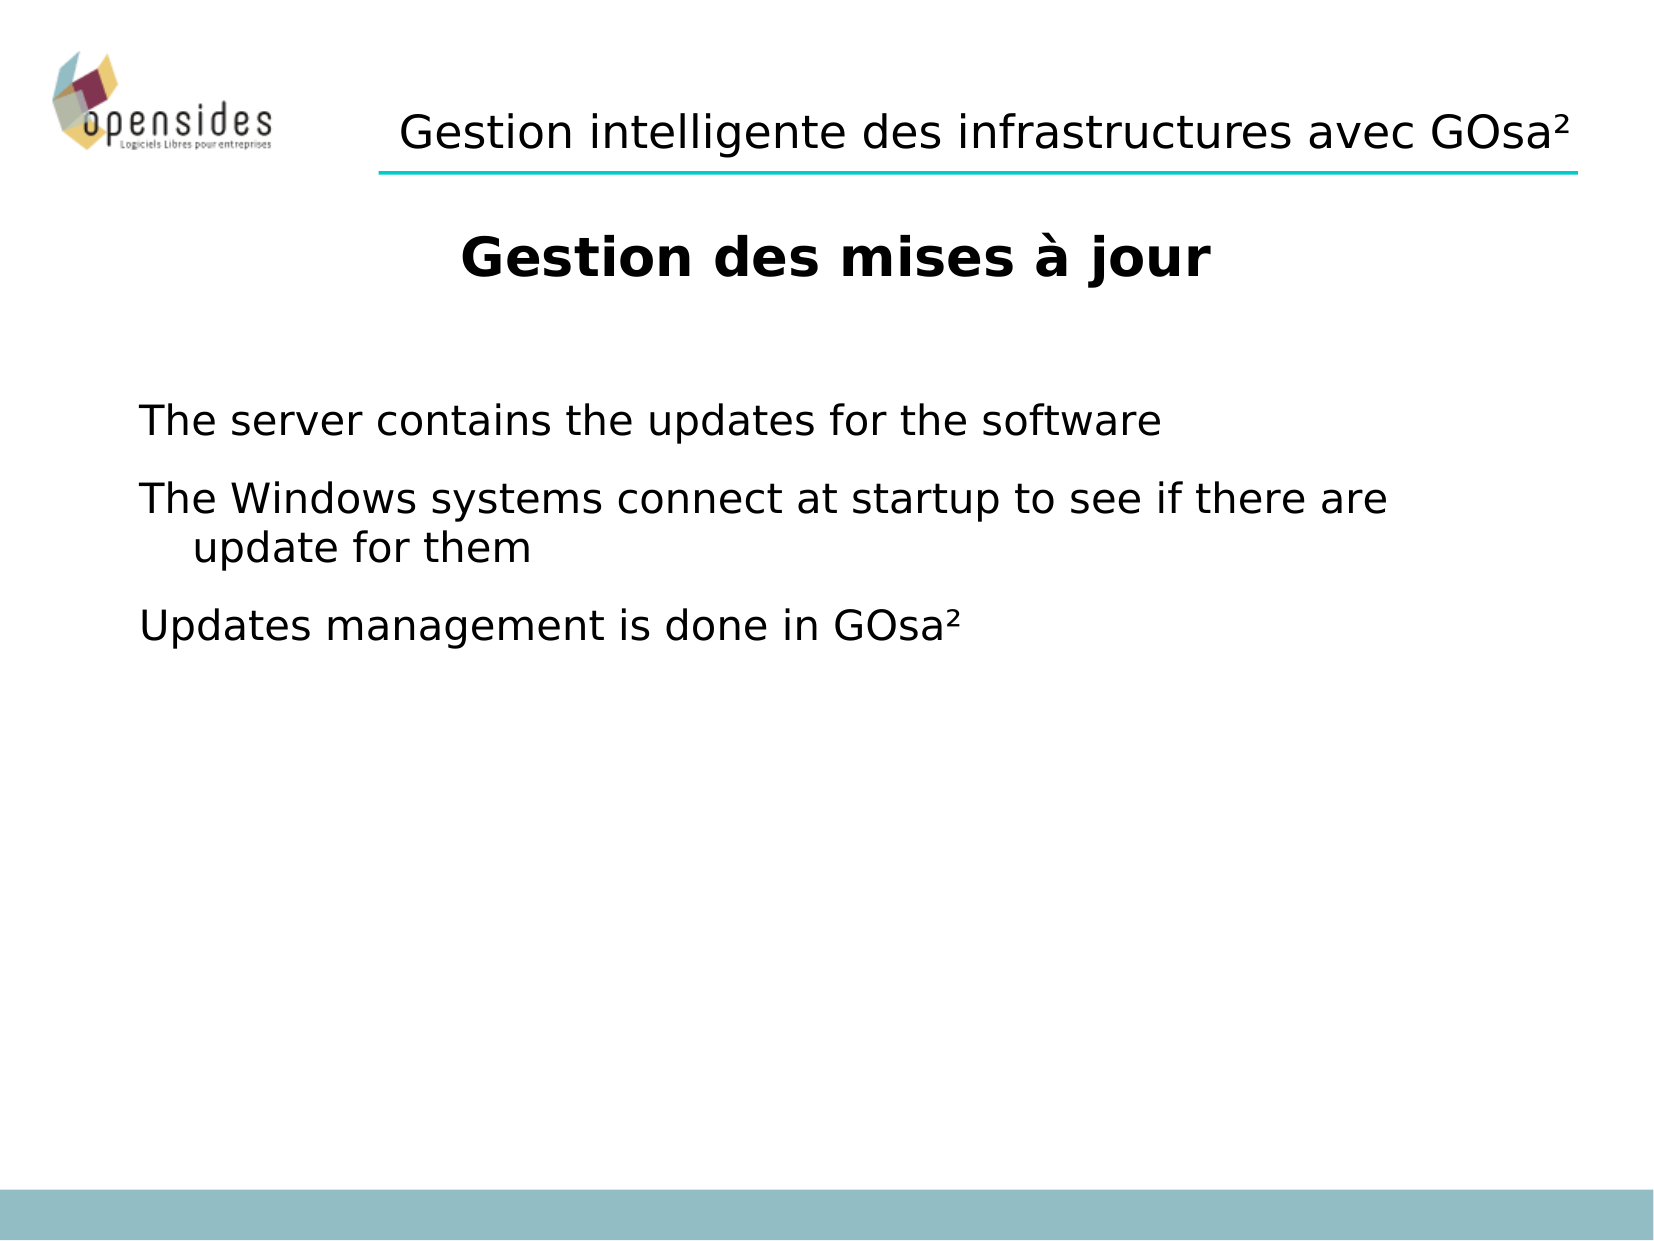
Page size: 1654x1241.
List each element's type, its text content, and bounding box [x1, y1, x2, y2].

text_box [0, 1189, 1654, 1241]
text_box Gestion intelligente des infrastructures avec GOsa² [317, 98, 1654, 167]
text_box [378, 171, 1578, 175]
picture [22, 30, 308, 187]
list Gestion des mises à jour The server contains the updates for the software The Windows systems connect at startup to see if there are update for them Updates management is done in GOsa² [121, 226, 1534, 1136]
